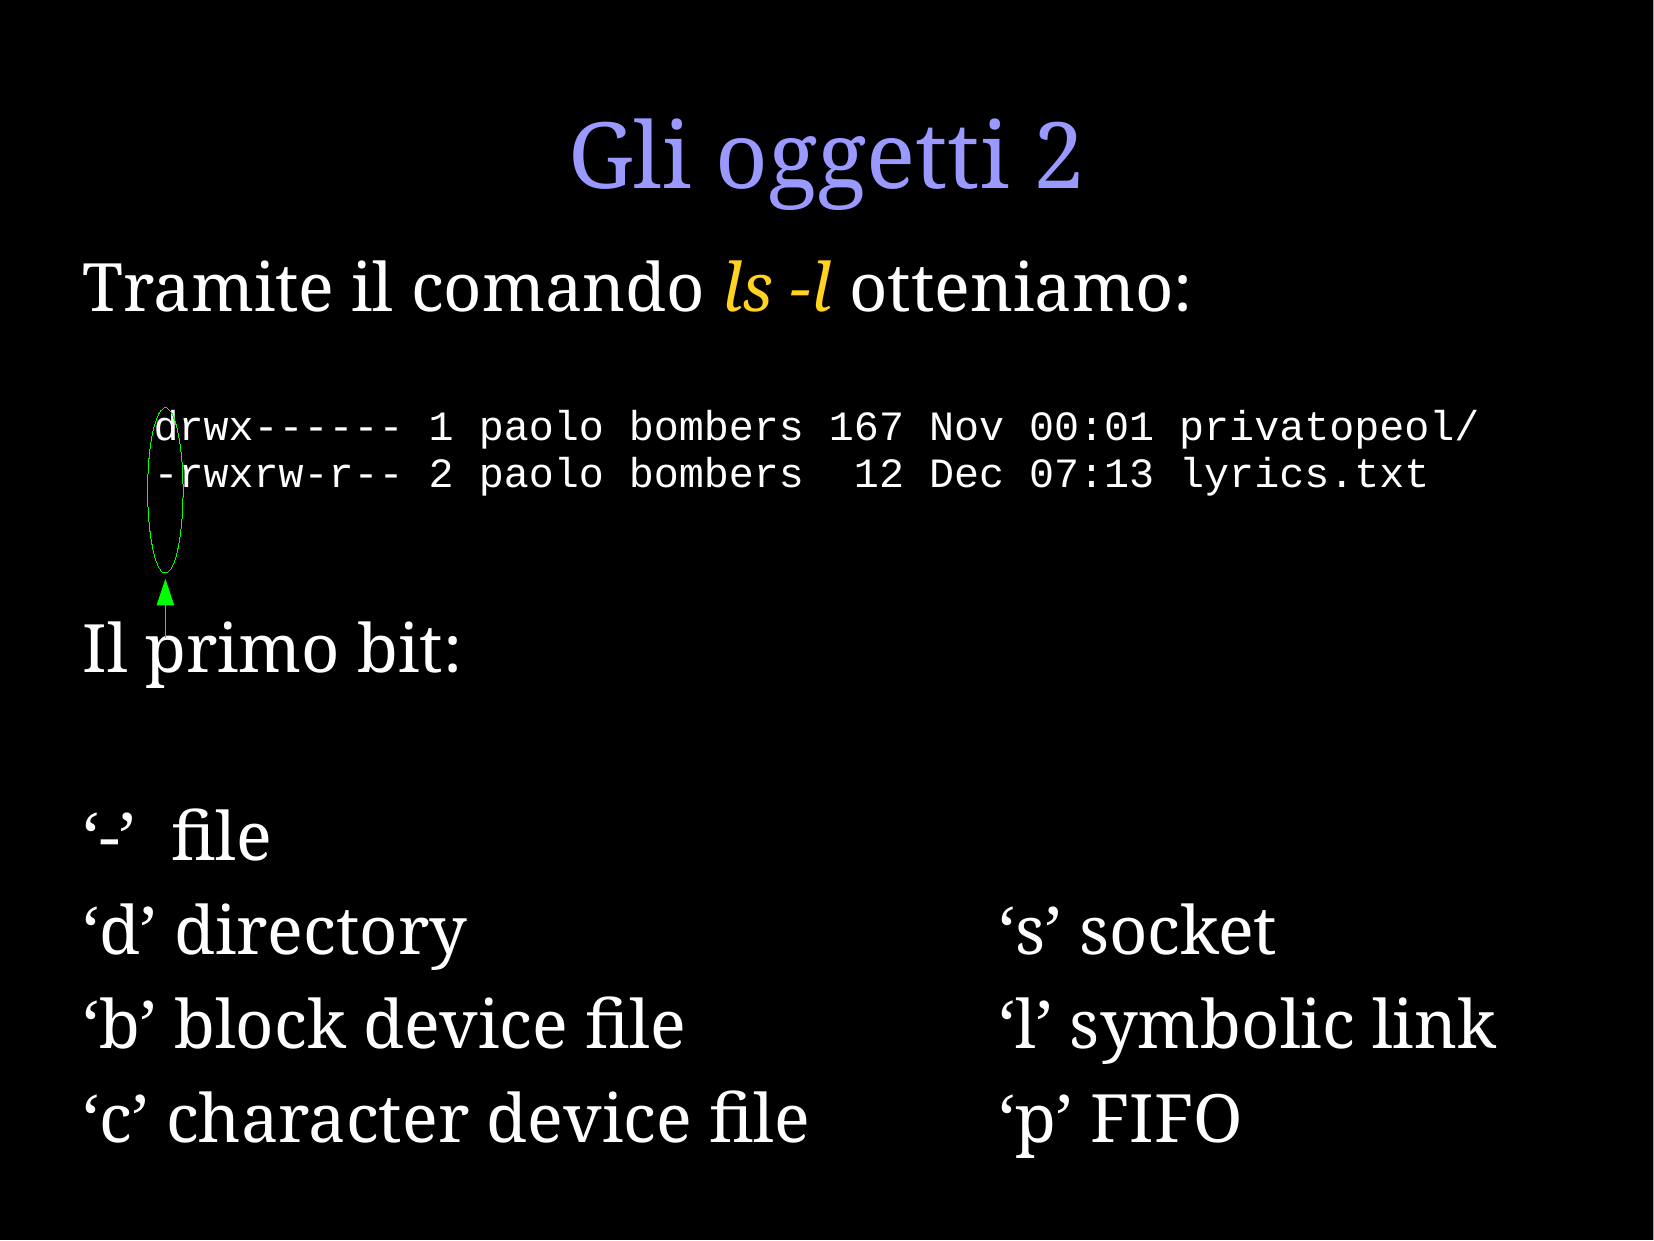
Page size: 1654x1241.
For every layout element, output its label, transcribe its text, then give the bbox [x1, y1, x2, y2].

subtitle Tramite il comando ls -l otteniamo: drwx------ 1 paolo bombers 167 Nov 00:01 privatopeol/ -rwxrw-r-- 2 paolo bombers 12 Dec 07:13 lyrics.txt Il primo bit: ‘-’ file ‘d’ directory ‘s’ socket ‘b’ block device file ‘l’ symbolic link ‘c’ character device file ‘p’ FIFO [82, 294, 1571, 1105]
title Gli oggetti 2 [82, 56, 1571, 250]
